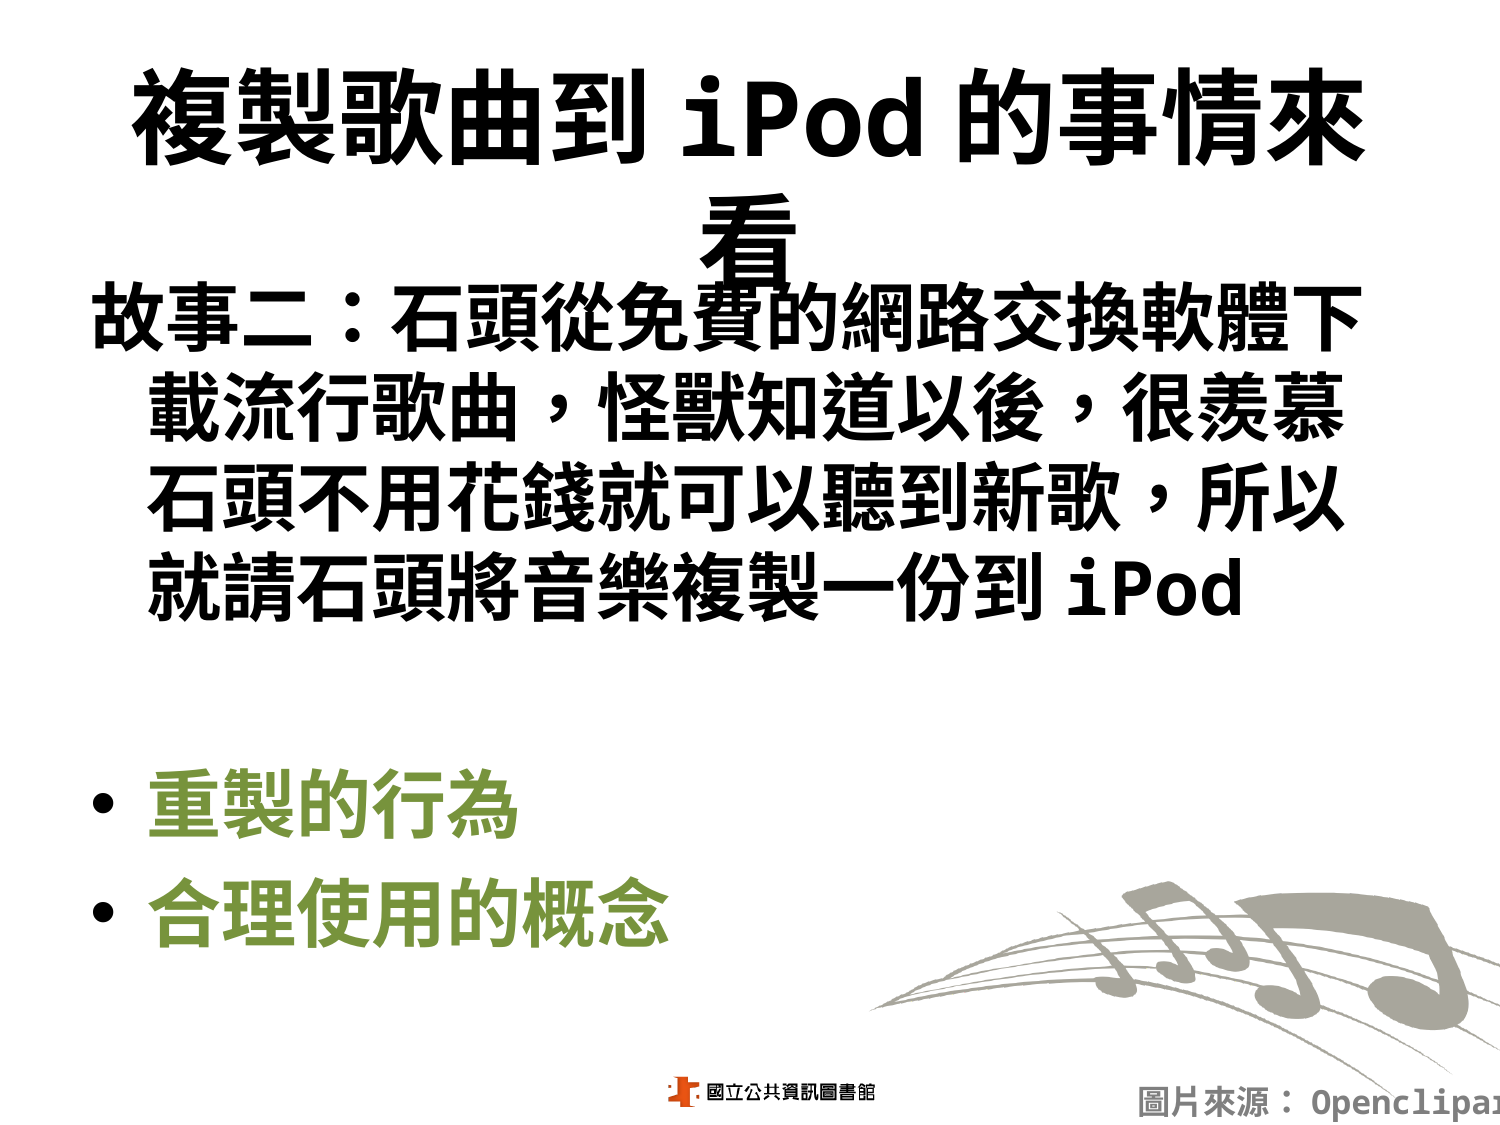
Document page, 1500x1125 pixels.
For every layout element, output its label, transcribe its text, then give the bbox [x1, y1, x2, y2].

picture [868, 881, 1500, 1099]
list 故事二：石頭從免費的網路交換軟體下載流行歌曲，怪獸知道以後，很羨慕石頭不用花錢就可以聽到新歌，所以就請石頭將音樂複製一份到iPod 重製的行為 合理使用的概念 [75, 262, 1426, 1005]
title 複製歌曲到iPod的事情來看 [75, 45, 1426, 233]
text_box 圖片來源：Openclipart [1122, 1073, 1500, 1125]
